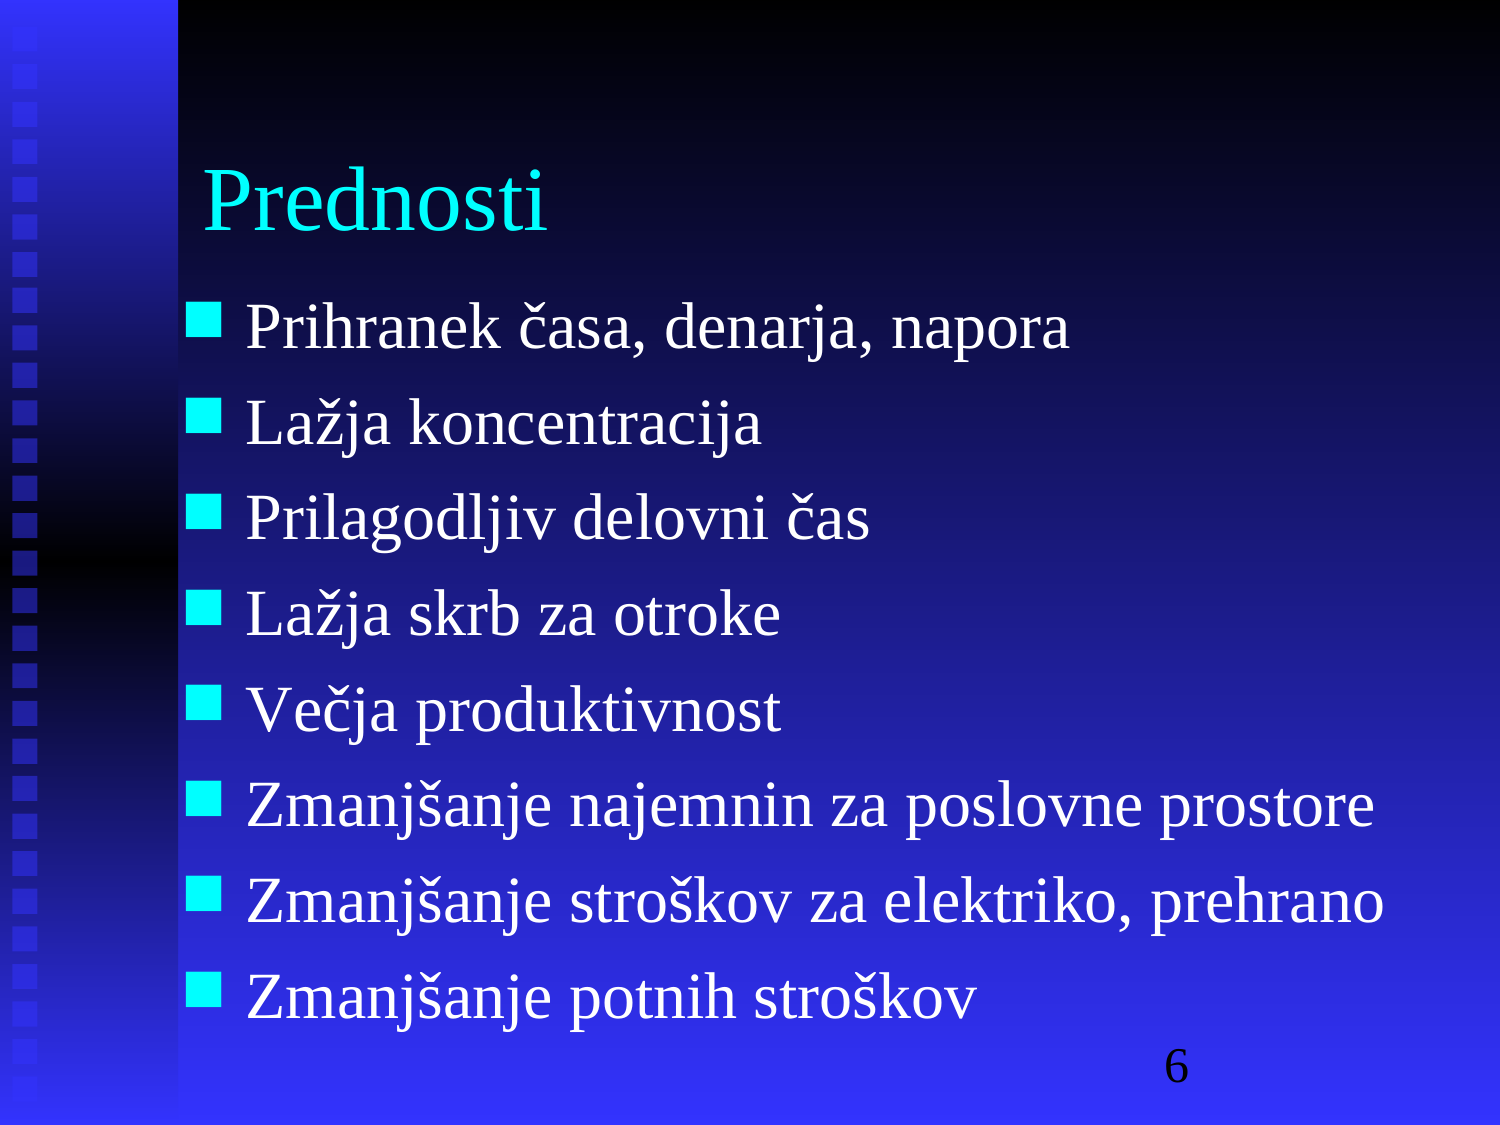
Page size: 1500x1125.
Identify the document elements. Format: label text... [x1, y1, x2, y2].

list Prihranek časa, denarja, napora Lažja koncentracija Prilagodljiv delovni čas Lažja skrb za otroke Večja produktivnost Zmanjšanje najemnin za poslovne prostore Zmanjšanje stroškov za elektriko, prehrano Zmanjšanje potnih stroškov [174, 275, 1450, 1047]
title Prednosti [187, 99, 1463, 288]
